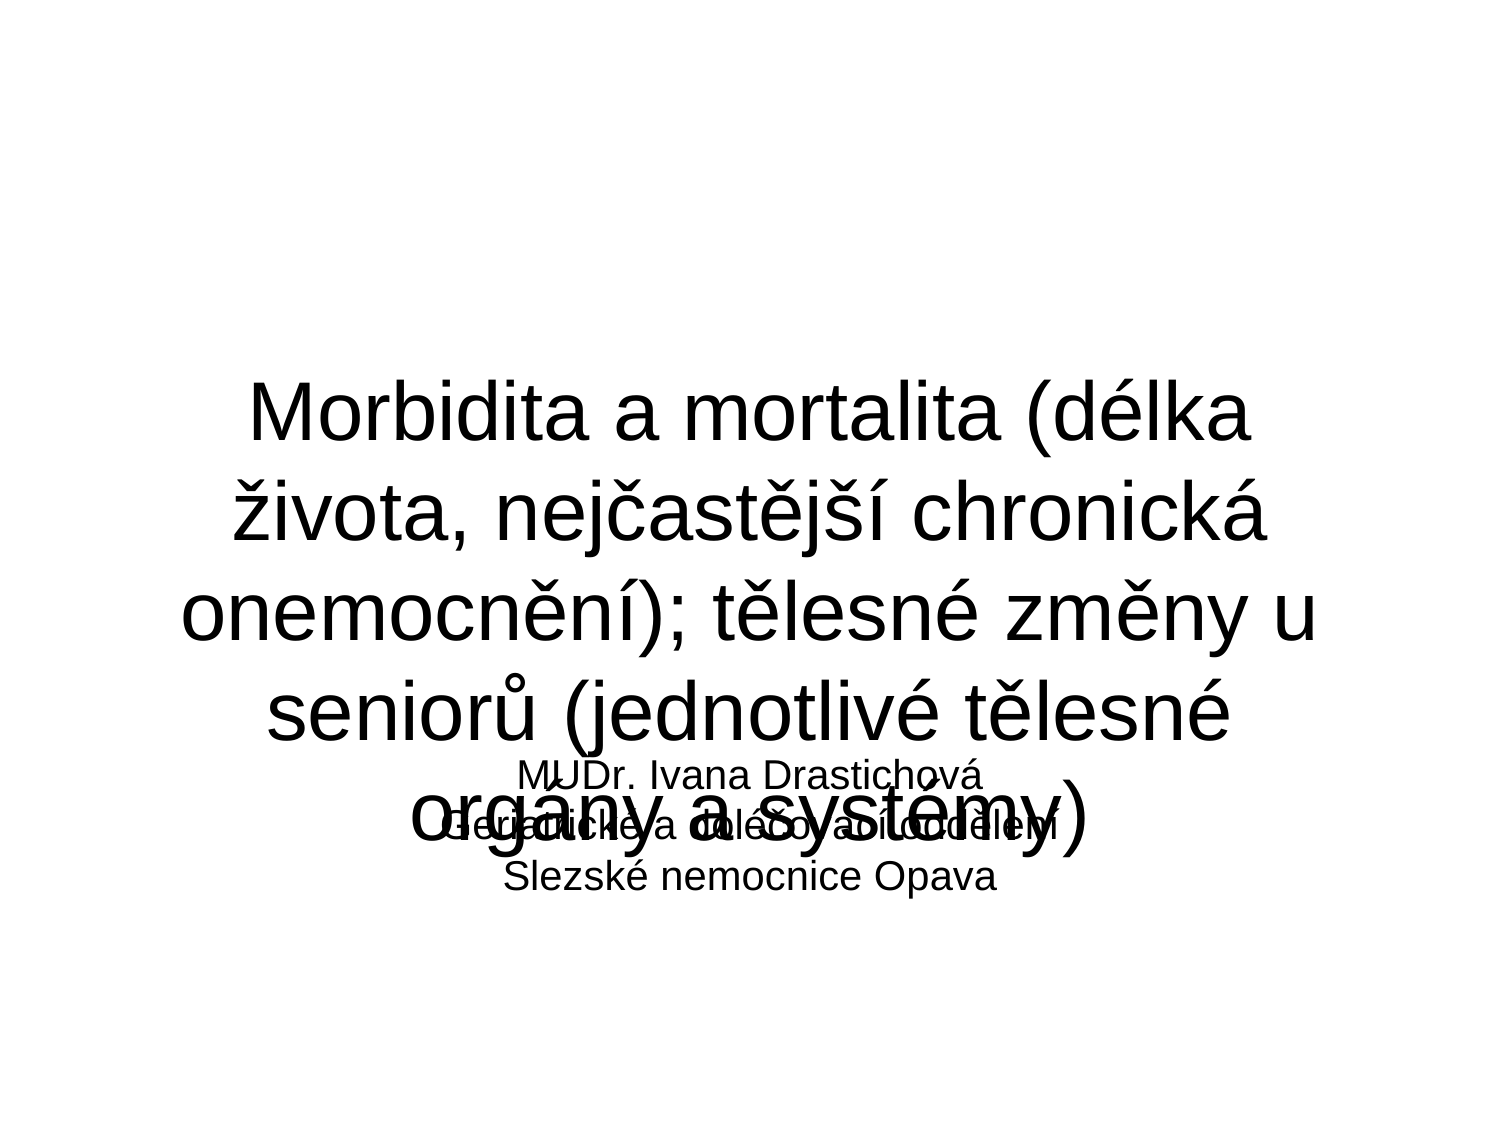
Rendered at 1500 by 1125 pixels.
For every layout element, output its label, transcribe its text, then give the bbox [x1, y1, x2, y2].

subtitle MUDr. Ivana Drastichová Geriatrické a doléčovací oddělení Slezské nemocnice Opava [225, 749, 1276, 925]
title Morbidita a mortalita (délka života, nejčastější chronická onemocnění); tělesné změny u seniorů (jednotlivé tělesné orgány a systémy) [112, 349, 1388, 591]
